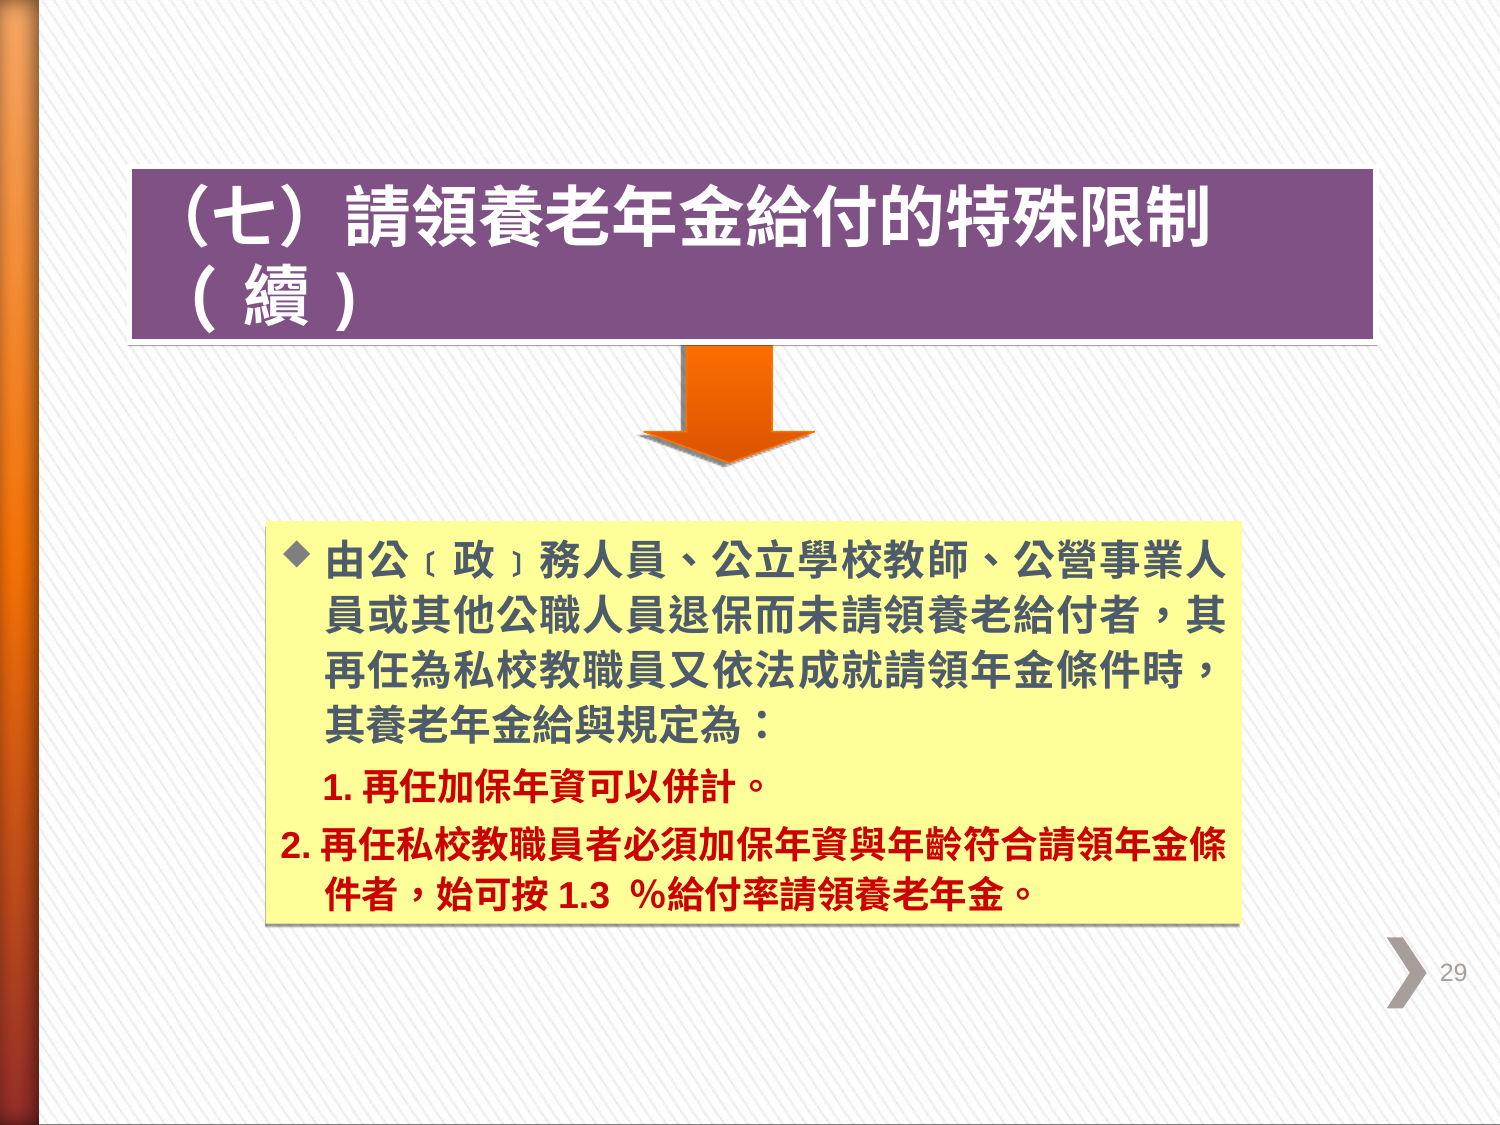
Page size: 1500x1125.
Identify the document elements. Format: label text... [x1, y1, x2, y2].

picture [0, 0, 1500, 1125]
text_box [643, 342, 815, 463]
text_box <編號> [1425, 941, 1488, 1002]
text_box （七）請領養老年金給付的特殊限制(續) [129, 166, 1376, 342]
text_box 由公﹝政﹞務人員、公立學校教師、公營事業人員或其他公職人員退保而未請領養老給付者，其再任為私校教職員又依法成就請領年金條件時，其養老年金給與規定為： 1.再任加保年資可以併計。 2.再任私校教職員者必須加保年資與年齡符合請領年金條件者，始可按1.3 ％給付率請領養老年金。 [265, 521, 1242, 924]
